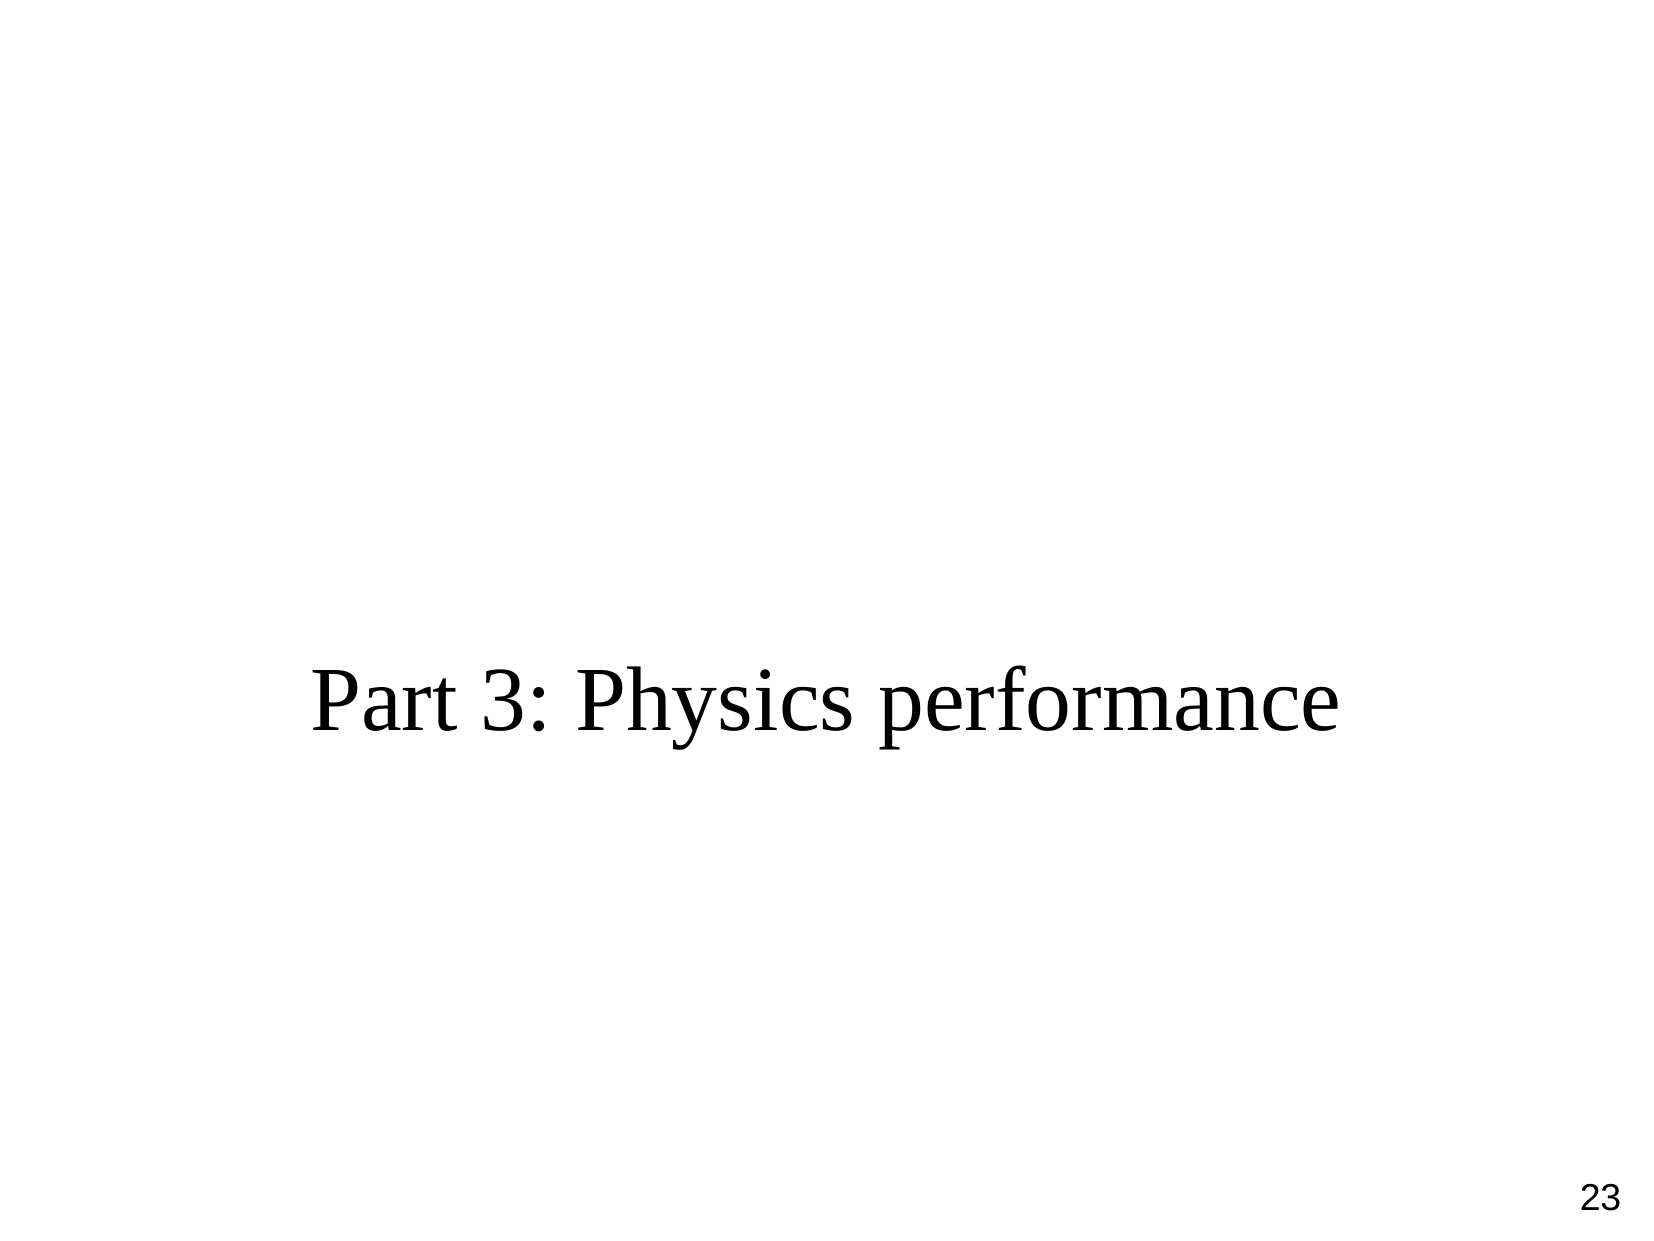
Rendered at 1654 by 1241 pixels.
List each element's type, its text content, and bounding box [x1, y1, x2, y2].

text_box 23 [1564, 1169, 1648, 1227]
subtitle Part 3: Physics performance [82, 297, 1571, 1102]
